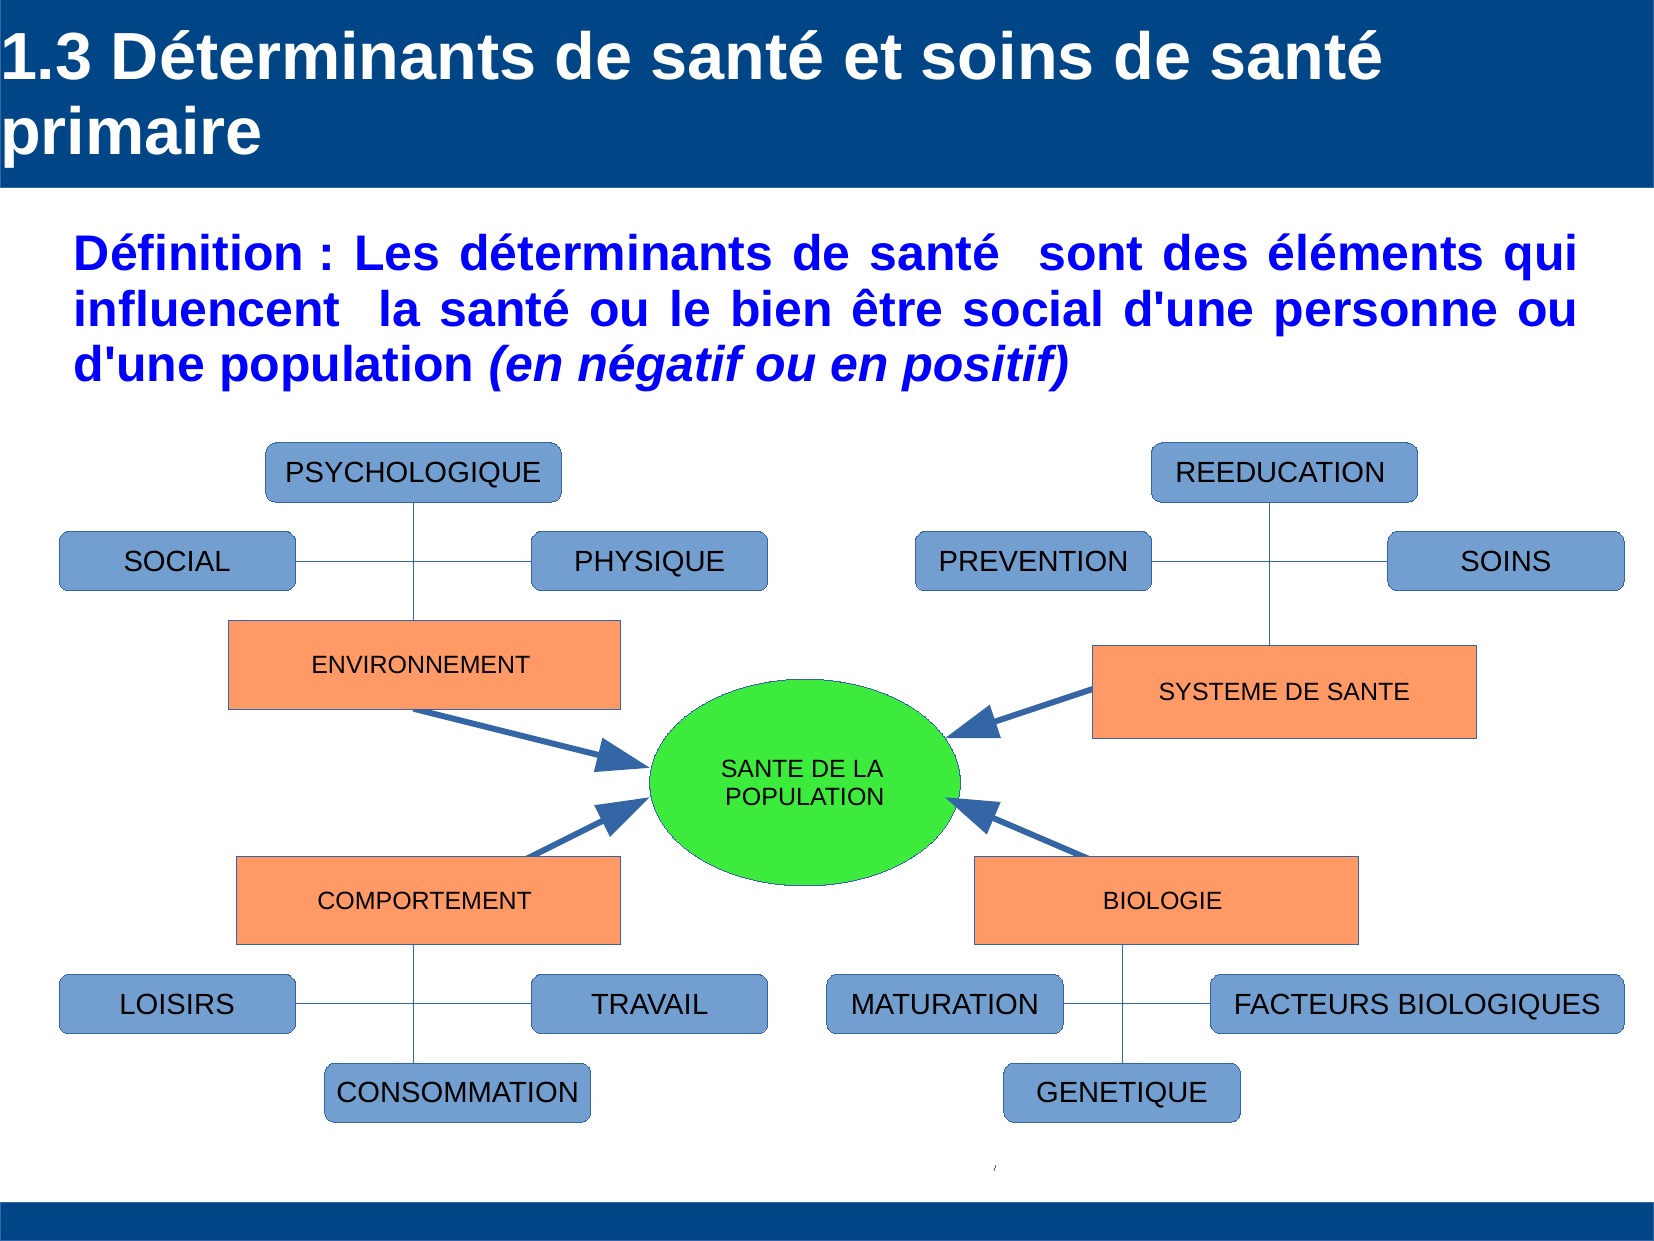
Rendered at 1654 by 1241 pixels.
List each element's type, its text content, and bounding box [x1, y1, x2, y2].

text_box Définition : Les déterminants de santé sont des éléments qui influencent la santé ou le bien être social d'une personne ou d'une population (en négatif ou en positif) [59, 217, 1595, 457]
text_box SOINS [1387, 531, 1625, 591]
text_box COMPORTEMENT [236, 856, 621, 945]
text_box REEDUCATION [1151, 442, 1418, 503]
text_box SYSTEME DE SANTE [1092, 645, 1477, 739]
text_box SANTE DE LA POPULATION [649, 679, 961, 886]
text_box FACTEURS BIOLOGIQUES [1210, 974, 1625, 1034]
text_box BIOLOGIE [974, 856, 1359, 945]
text_box CONSOMMATION [324, 1063, 591, 1123]
text_box PREVENTION [915, 531, 1152, 591]
title 1.3 Déterminants de santé et soins de santé primaire [0, 0, 1654, 188]
text_box ENVIRONNEMENT [228, 620, 621, 710]
text_box PHYSIQUE [531, 531, 768, 591]
text_box MATURATION [826, 974, 1064, 1034]
text_box GENETIQUE [1003, 1063, 1241, 1123]
text_box TRAVAIL [531, 974, 768, 1034]
text_box PSYCHOLOGIQUE [265, 442, 562, 503]
text_box LOISIRS [59, 974, 296, 1034]
text_box SOCIAL [59, 531, 296, 591]
